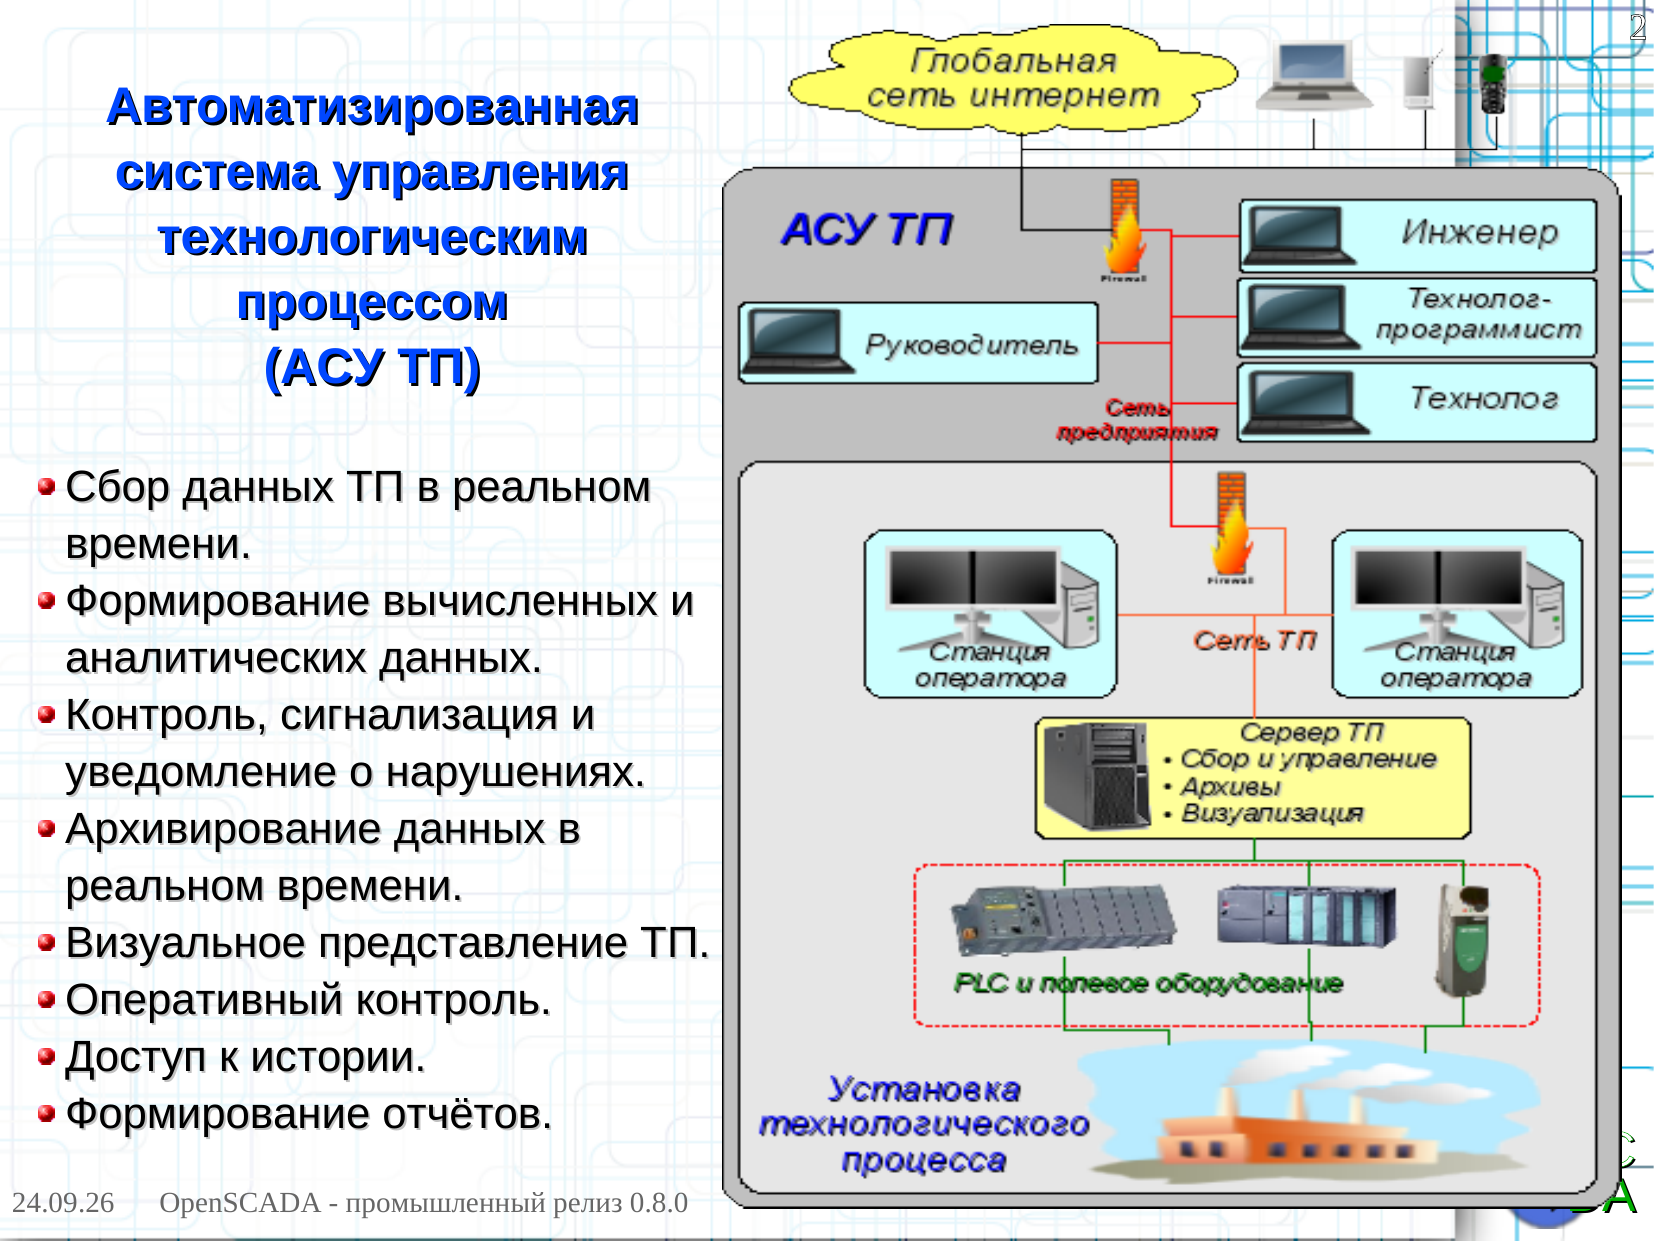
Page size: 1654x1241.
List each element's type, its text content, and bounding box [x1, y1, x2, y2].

list Сбор данных ТП в реальном времени. Формирование вычисленных и аналитических данных. Контроль, сигнализация и уведомление о нарушениях. Архивирование данных в реальном времени. Визуальное представление ТП. Оперативный контроль. Доступ к истории. Формирование отчётов. [24, 453, 727, 1130]
picture [0, 0, 1654, 1241]
title Автоматизированная система управления технологическим процессом (АСУ ТП) [23, 47, 721, 416]
